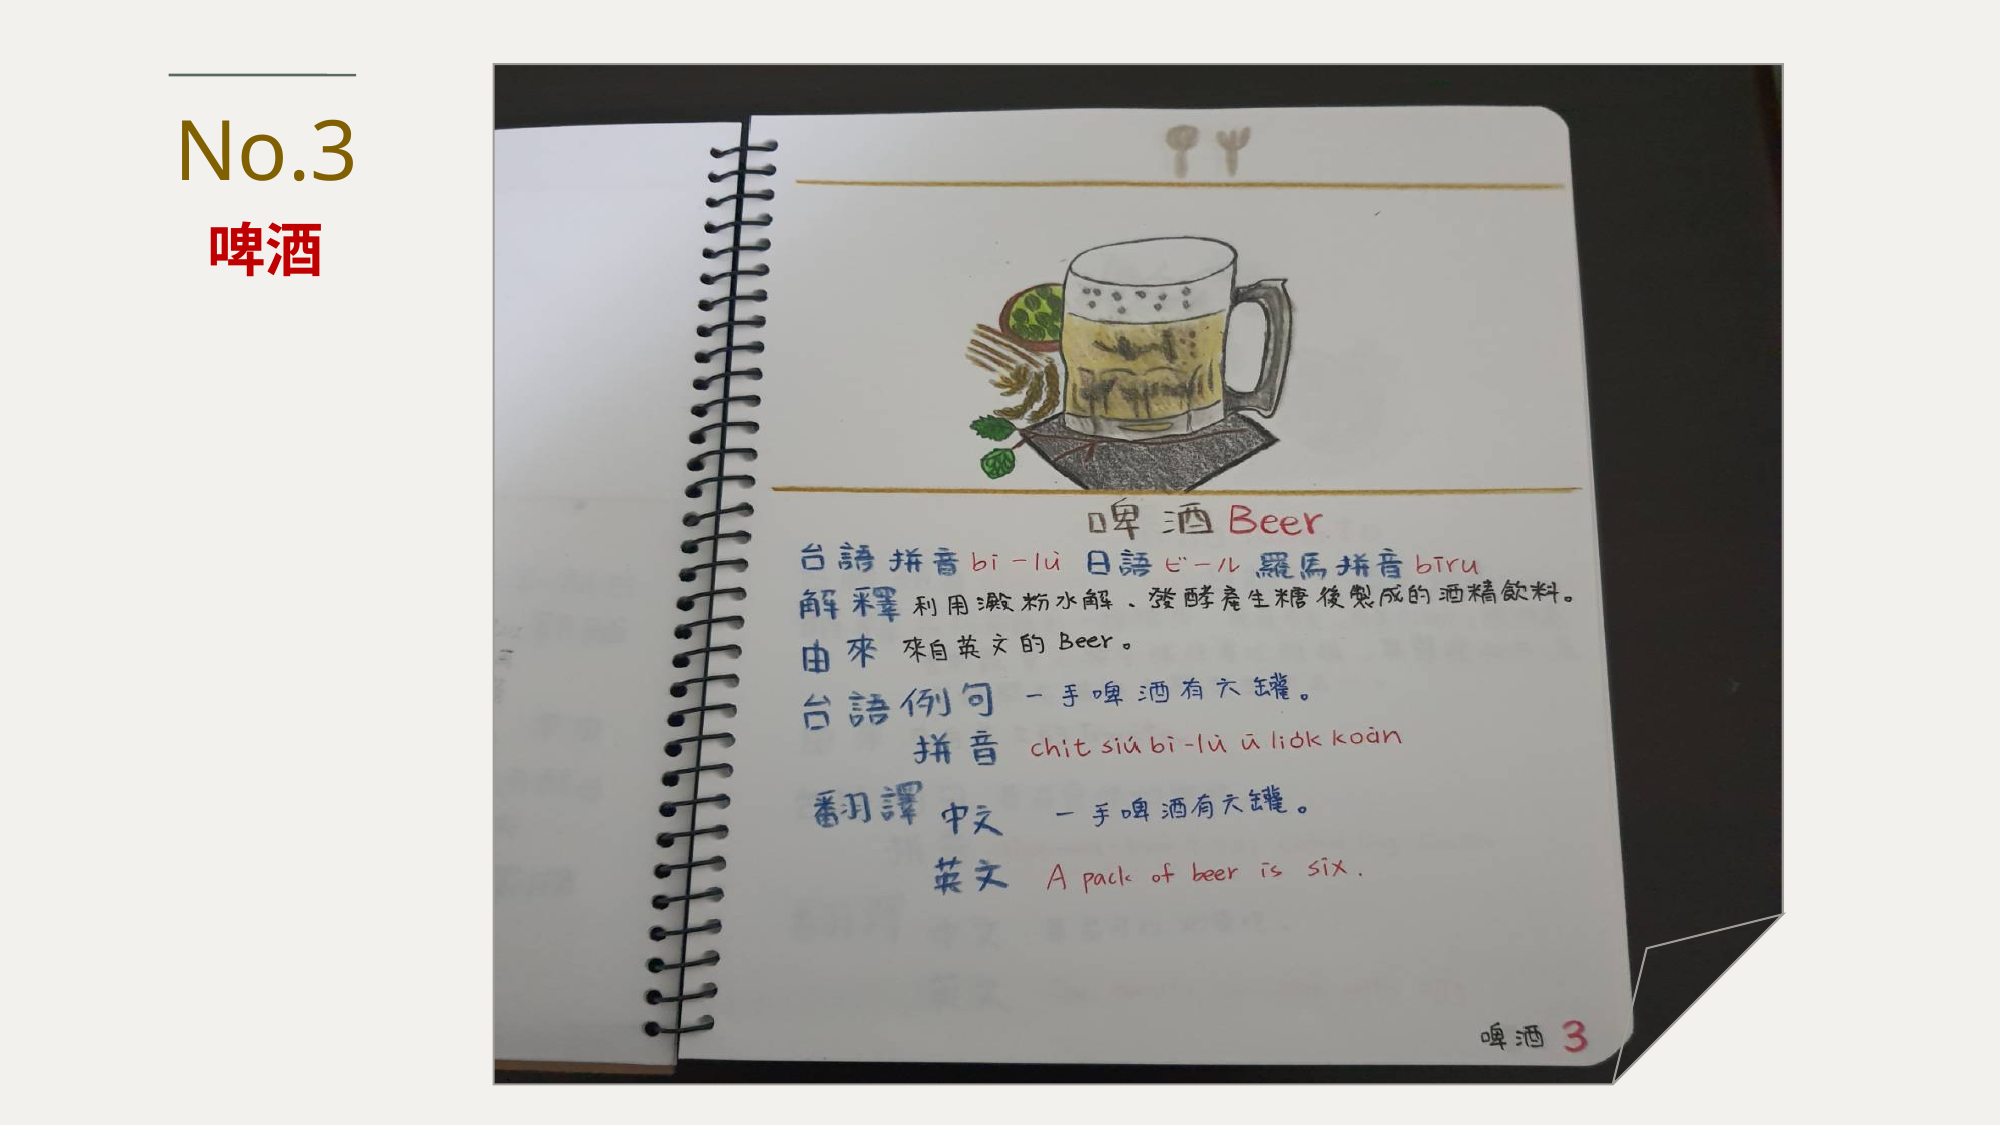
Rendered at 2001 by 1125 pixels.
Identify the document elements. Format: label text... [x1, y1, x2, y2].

text_box No.3 [159, 90, 493, 205]
text_box 啤酒 [192, 206, 393, 291]
text_box [493, 64, 1783, 1085]
